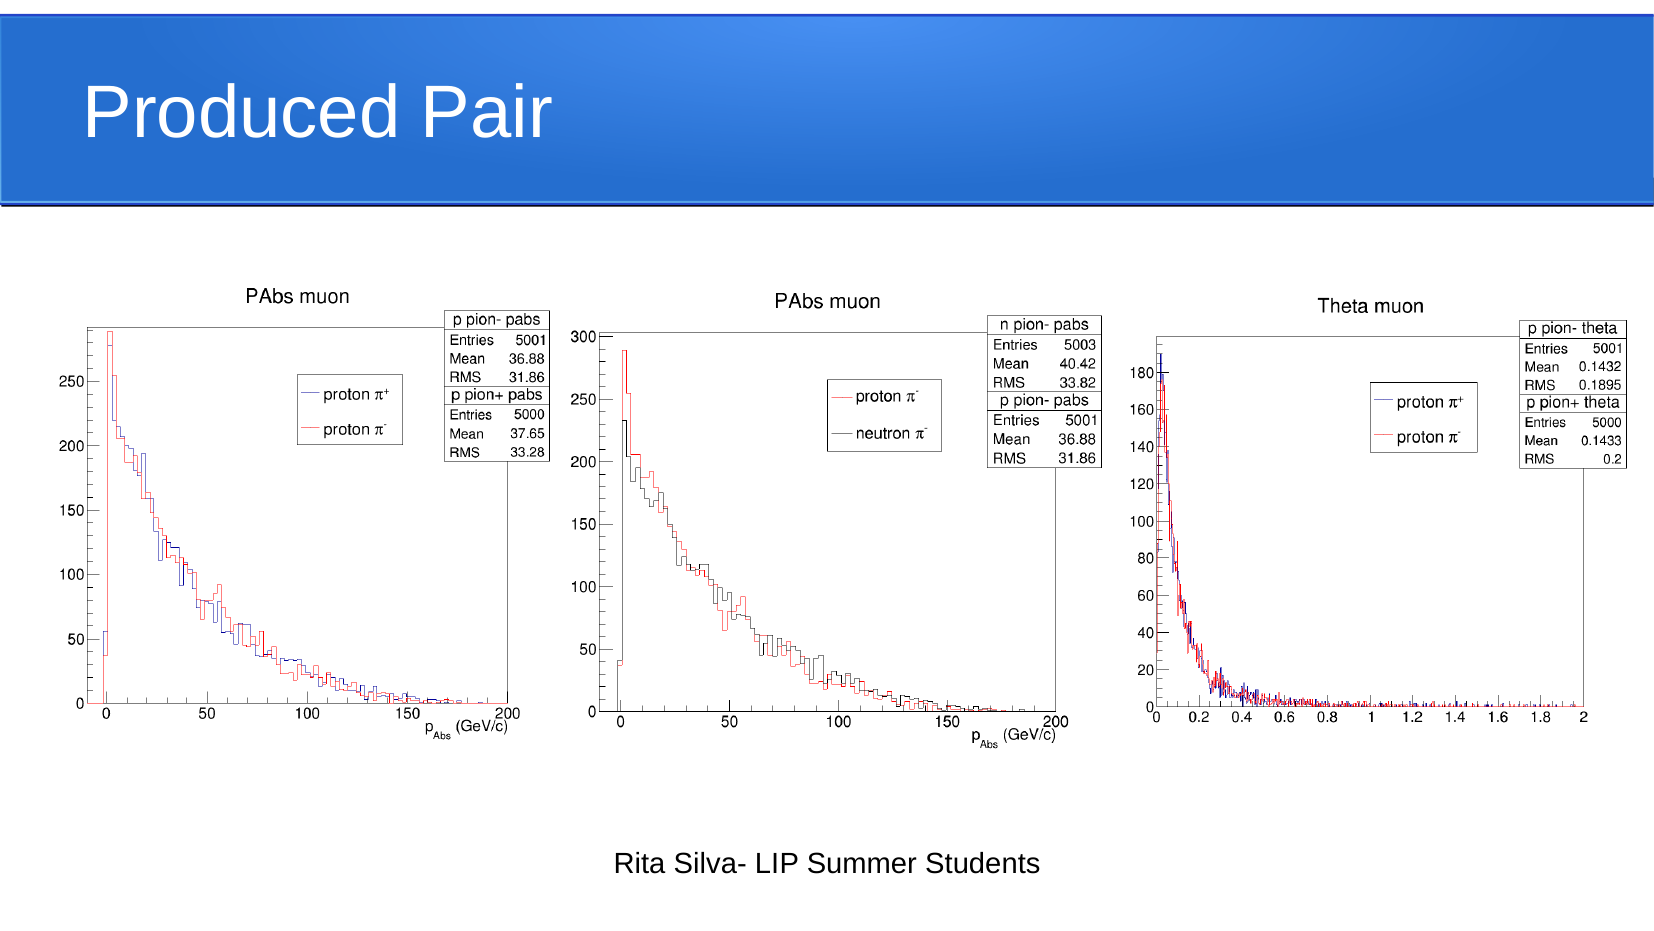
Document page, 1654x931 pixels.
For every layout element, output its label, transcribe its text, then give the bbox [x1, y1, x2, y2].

picture [47, 283, 1632, 756]
title Produced Pair [82, 35, 1235, 189]
